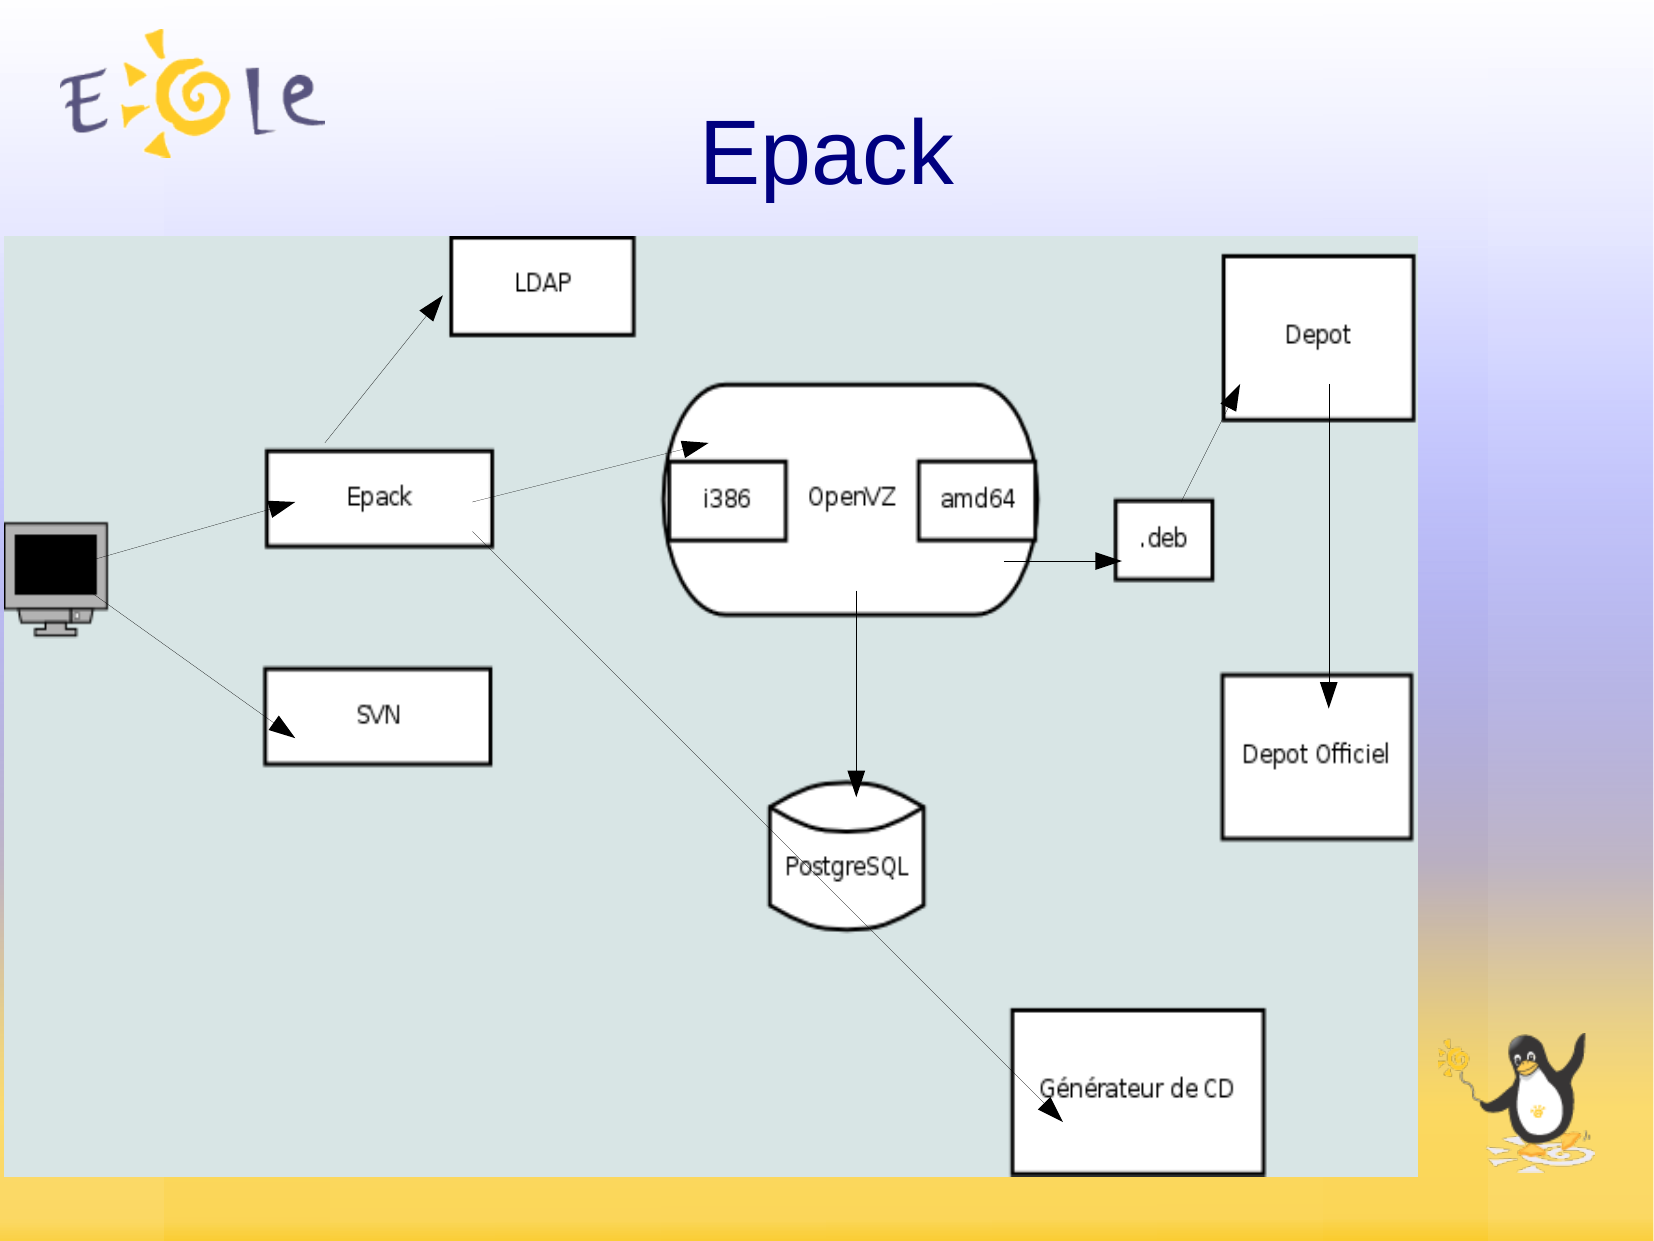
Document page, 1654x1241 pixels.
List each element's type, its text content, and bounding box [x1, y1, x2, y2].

title Epack [82, 49, 1571, 257]
picture [0, 0, 1654, 1241]
